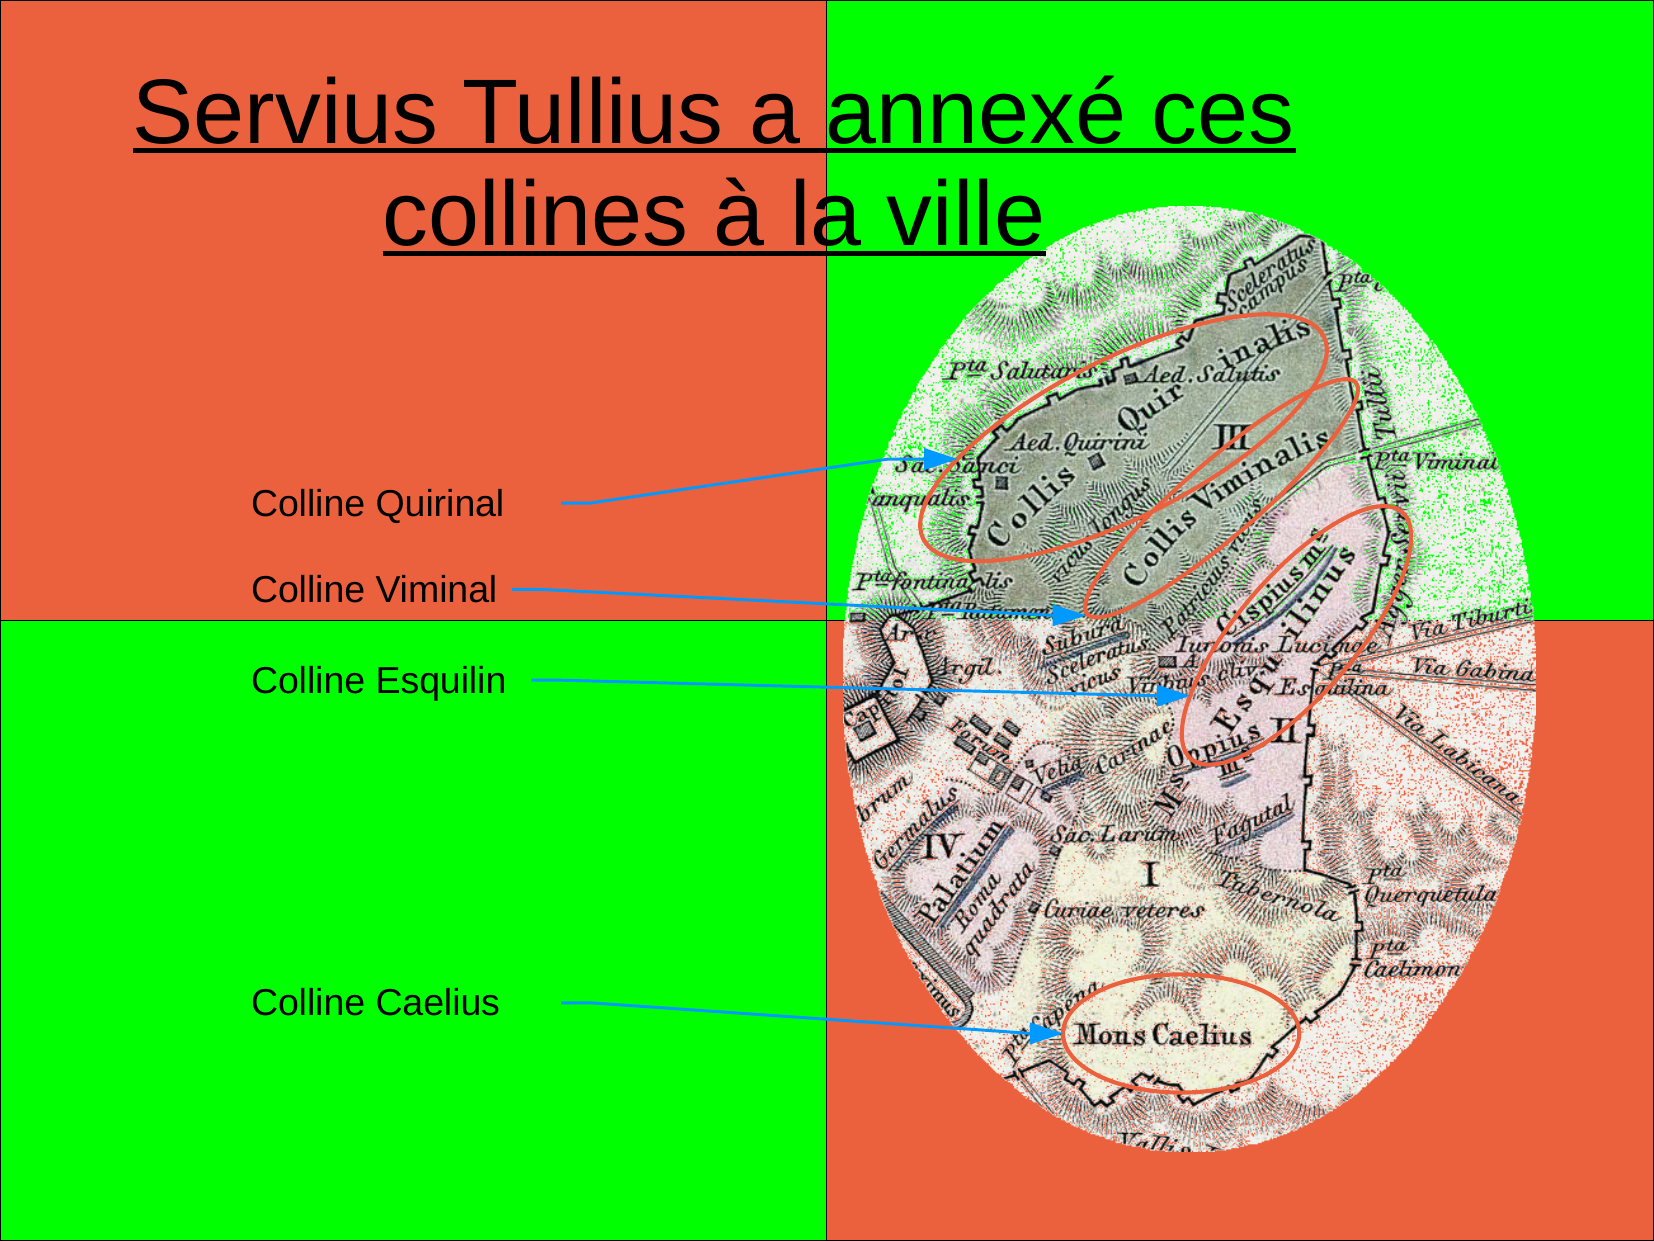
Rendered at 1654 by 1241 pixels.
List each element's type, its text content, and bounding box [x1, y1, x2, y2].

picture [1066, 977, 1297, 1090]
picture [843, 206, 1536, 1152]
text_box Colline Quirinal [236, 474, 562, 532]
text_box Colline Viminal [236, 561, 513, 618]
picture [843, 461, 1139, 614]
text_box [0, 0, 1654, 1241]
text_box Colline Esquilin [236, 651, 532, 709]
picture [1169, 398, 1302, 500]
text_box Colline Caelius [236, 974, 562, 1032]
picture [1088, 382, 1355, 615]
picture [1184, 509, 1409, 762]
picture [923, 317, 1324, 559]
title Servius Tullius a annexé ces collines à la ville [0, 59, 1459, 267]
